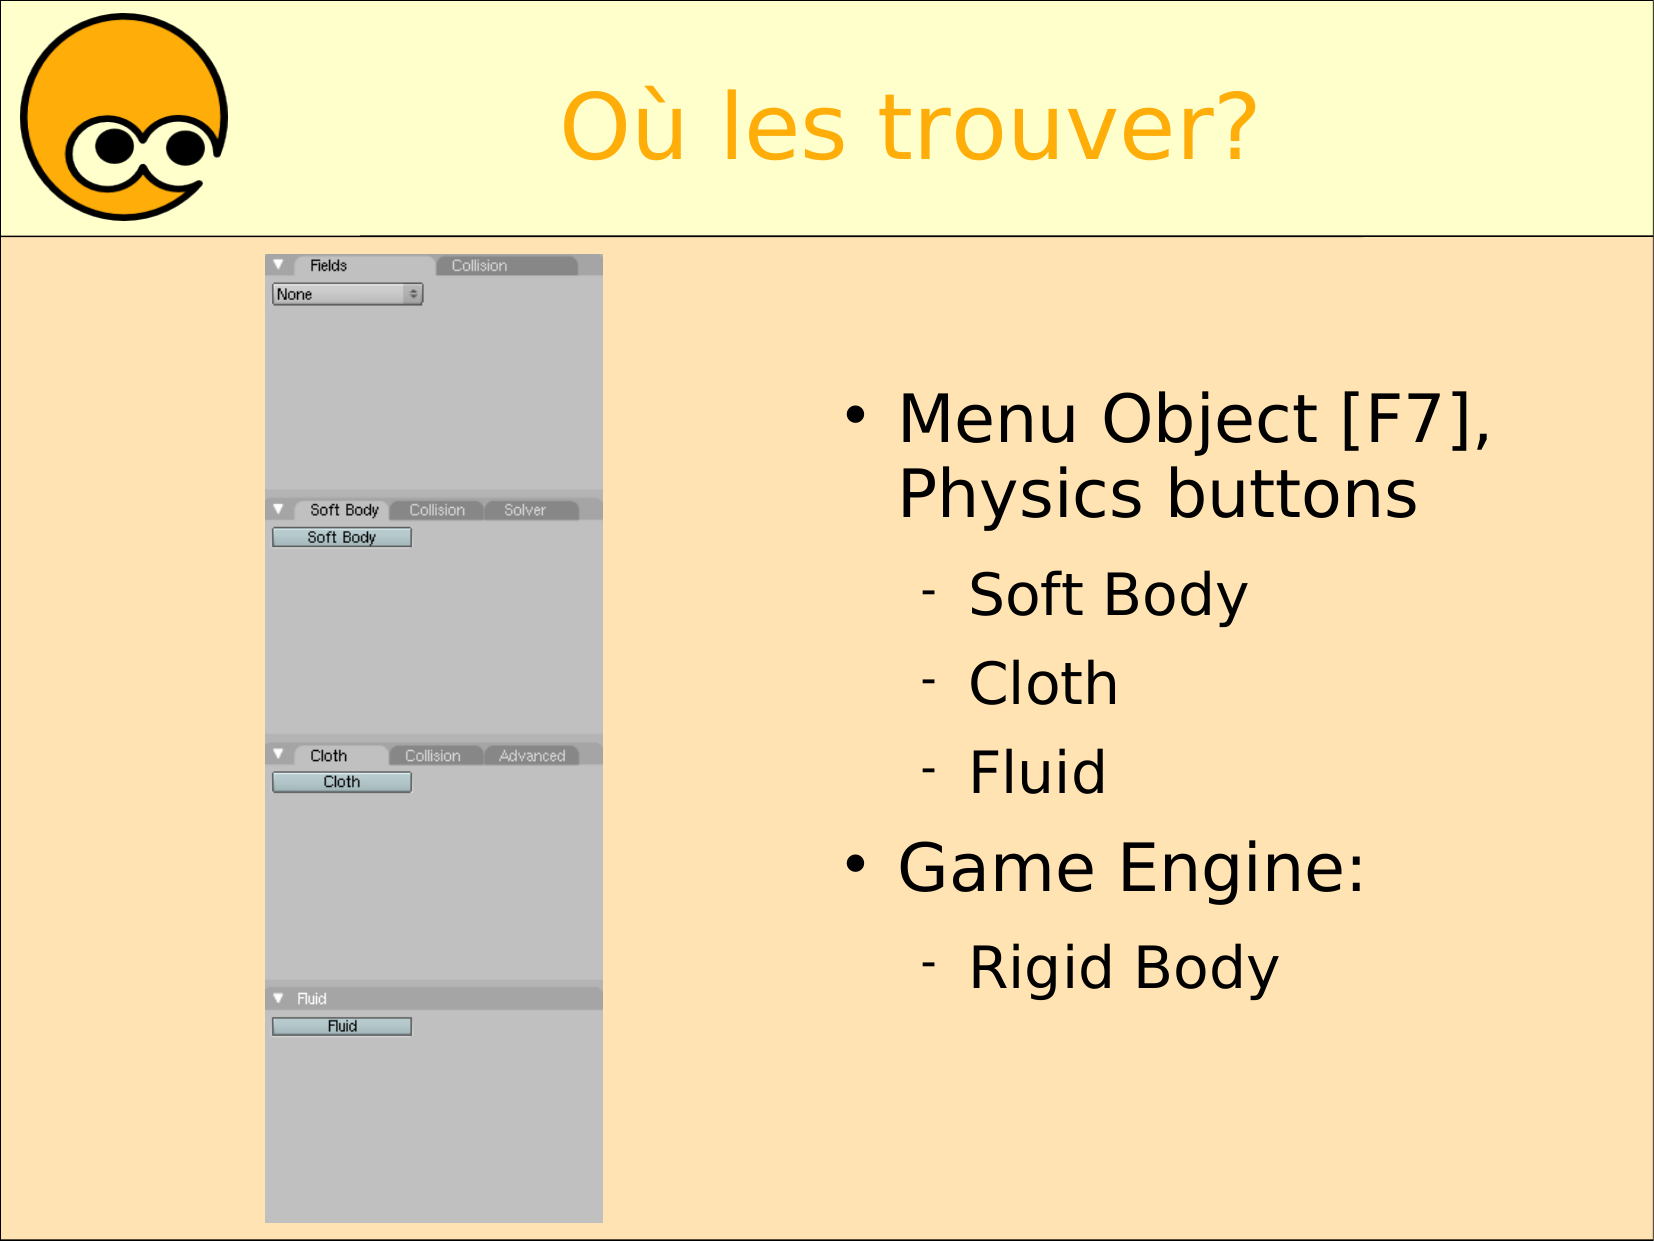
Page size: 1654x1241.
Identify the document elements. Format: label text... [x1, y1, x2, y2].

list Menu Object [F7], Physics buttons Soft Body Cloth Fluid Game Engine: Rigid Body [826, 382, 1565, 1004]
title Où les trouver? [252, 49, 1571, 207]
picture [20, 13, 228, 221]
picture [265, 254, 603, 1223]
